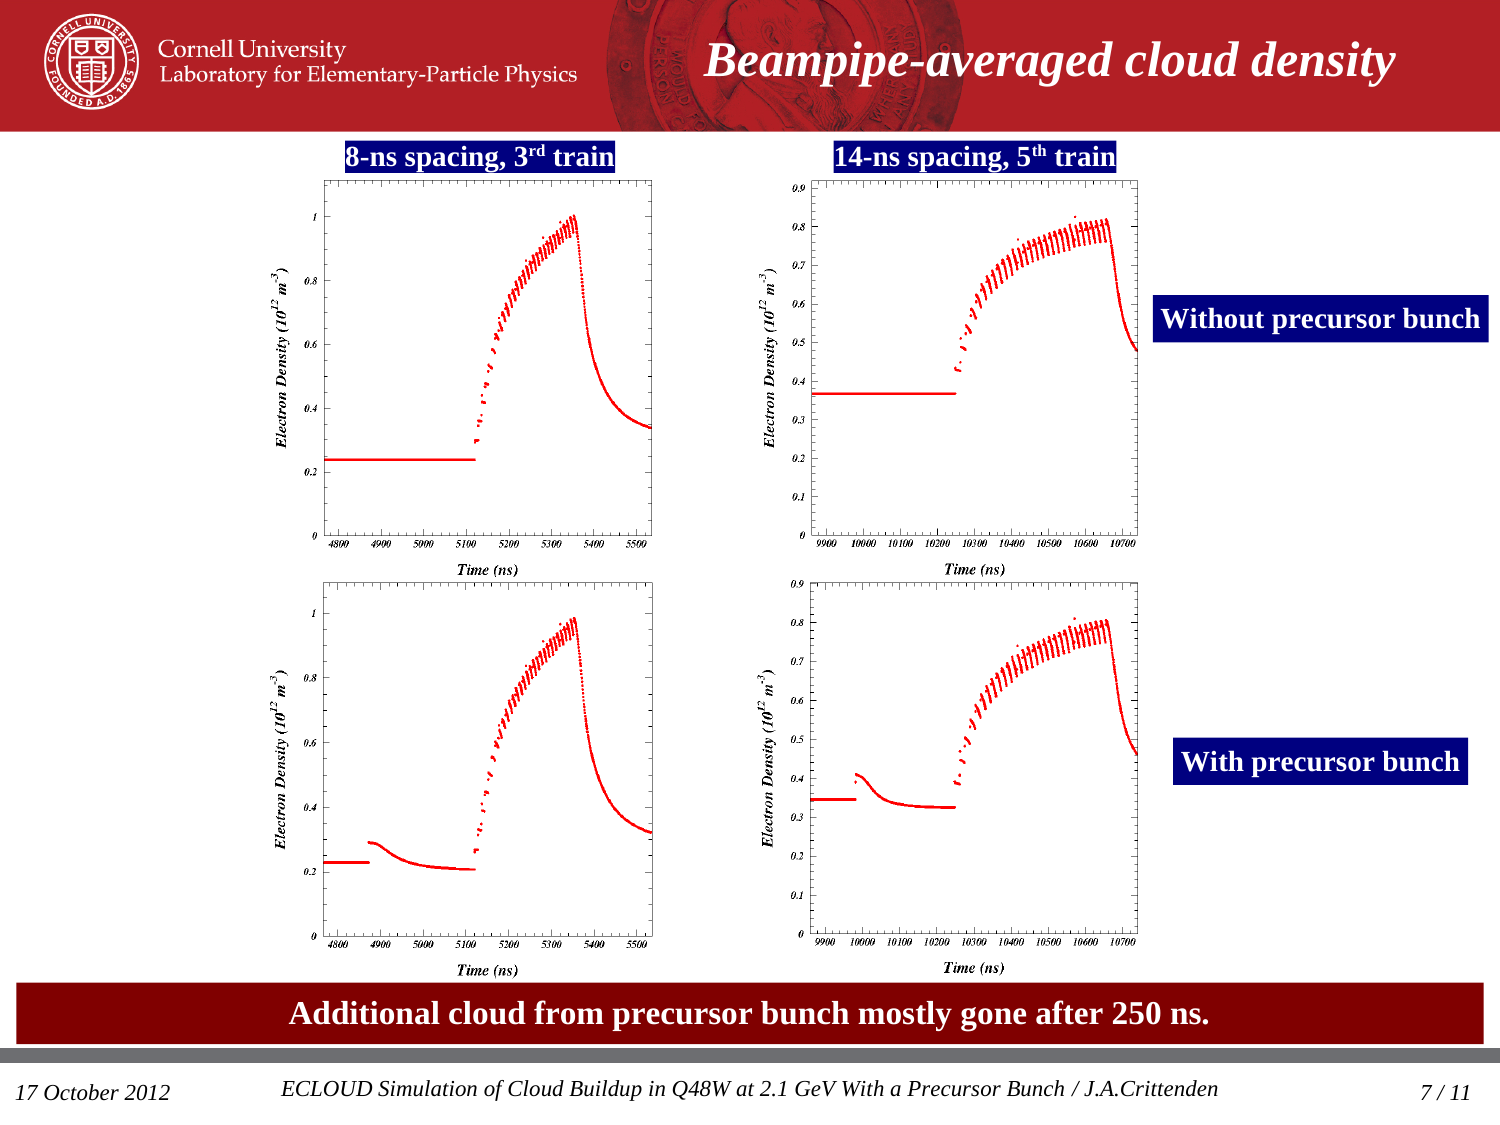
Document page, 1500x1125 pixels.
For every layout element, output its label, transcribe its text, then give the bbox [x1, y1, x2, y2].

text_box Additional cloud from precursor bunch mostly gone after 250 ns. [16, 982, 1484, 1045]
picture [0, 0, 1500, 132]
title Beampipe-averaged cloud density [600, 7, 1500, 113]
text_box Without precursor bunch [1152, 295, 1489, 343]
text_box 14-ns spacing, 5th train [833, 140, 1117, 173]
text_box 8-ns spacing, 3rd train [345, 140, 616, 173]
text_box With precursor bunch [1173, 737, 1469, 785]
picture [262, 176, 657, 981]
picture [750, 176, 1145, 981]
